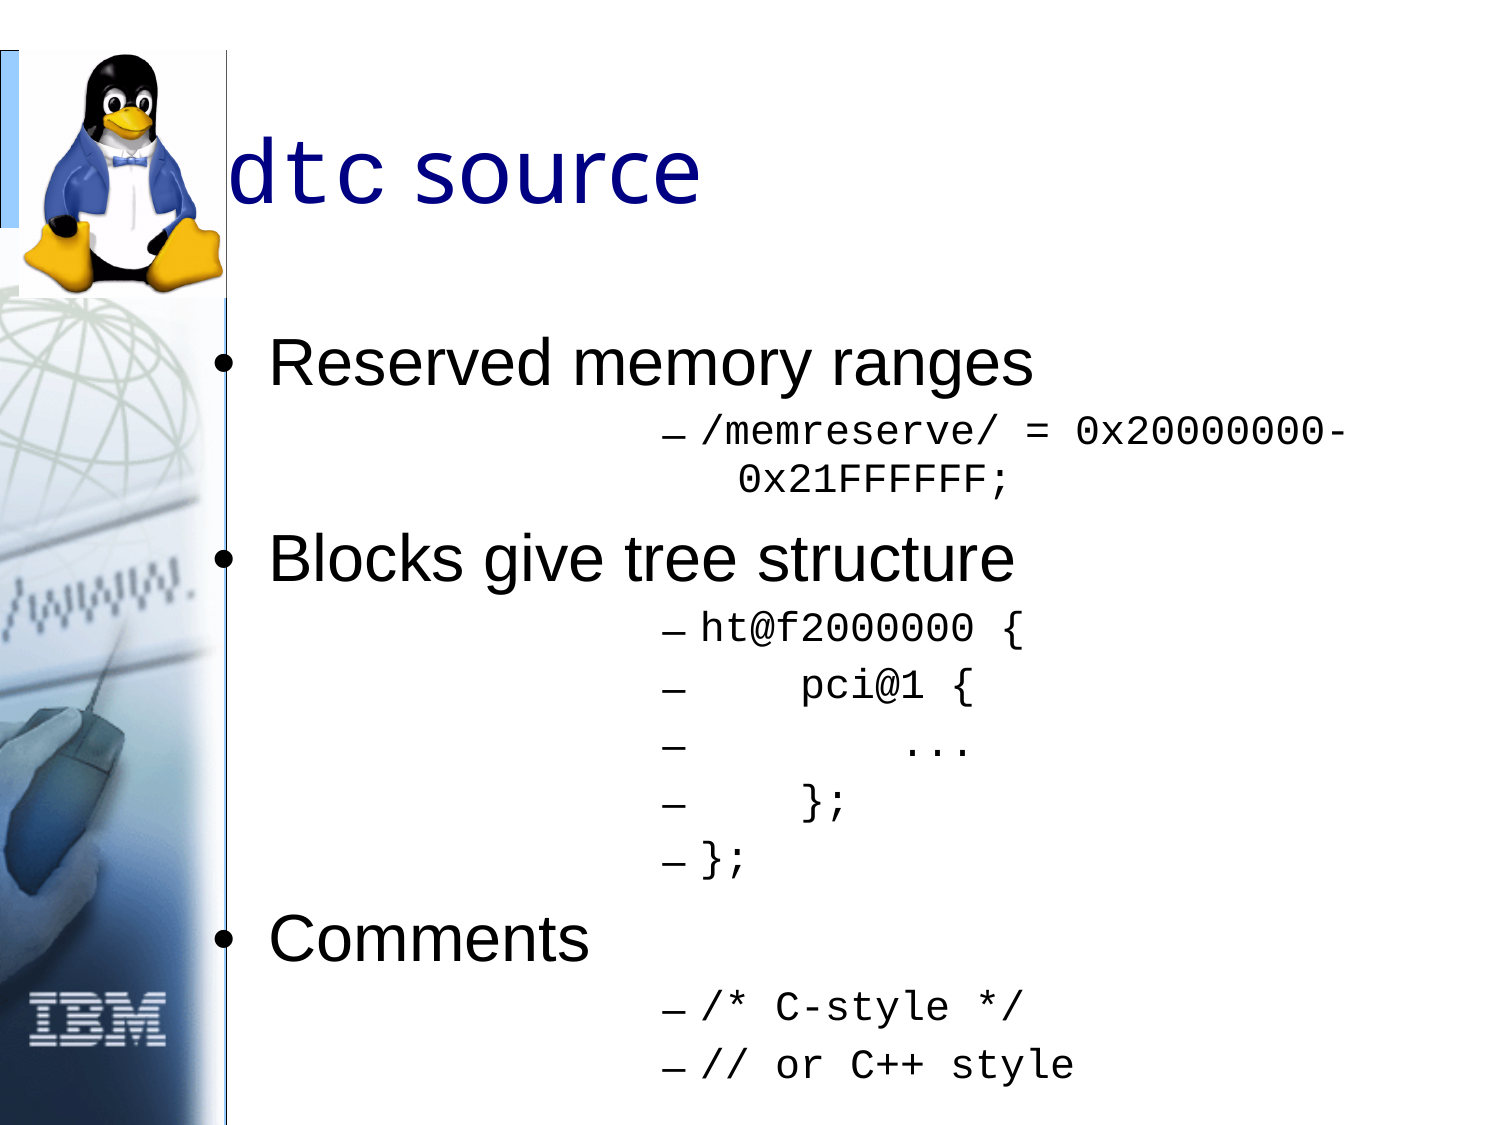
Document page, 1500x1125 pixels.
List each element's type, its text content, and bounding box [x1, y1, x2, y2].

title dtc source [224, 99, 1388, 238]
list Reserved memory ranges /memreserve/ = 0x20000000-0x21FFFFFF; Blocks give tree structure ht@f2000000 { pci@1 { ... }; }; Comments /* C-style */ // or C++ style [212, 324, 1388, 1044]
